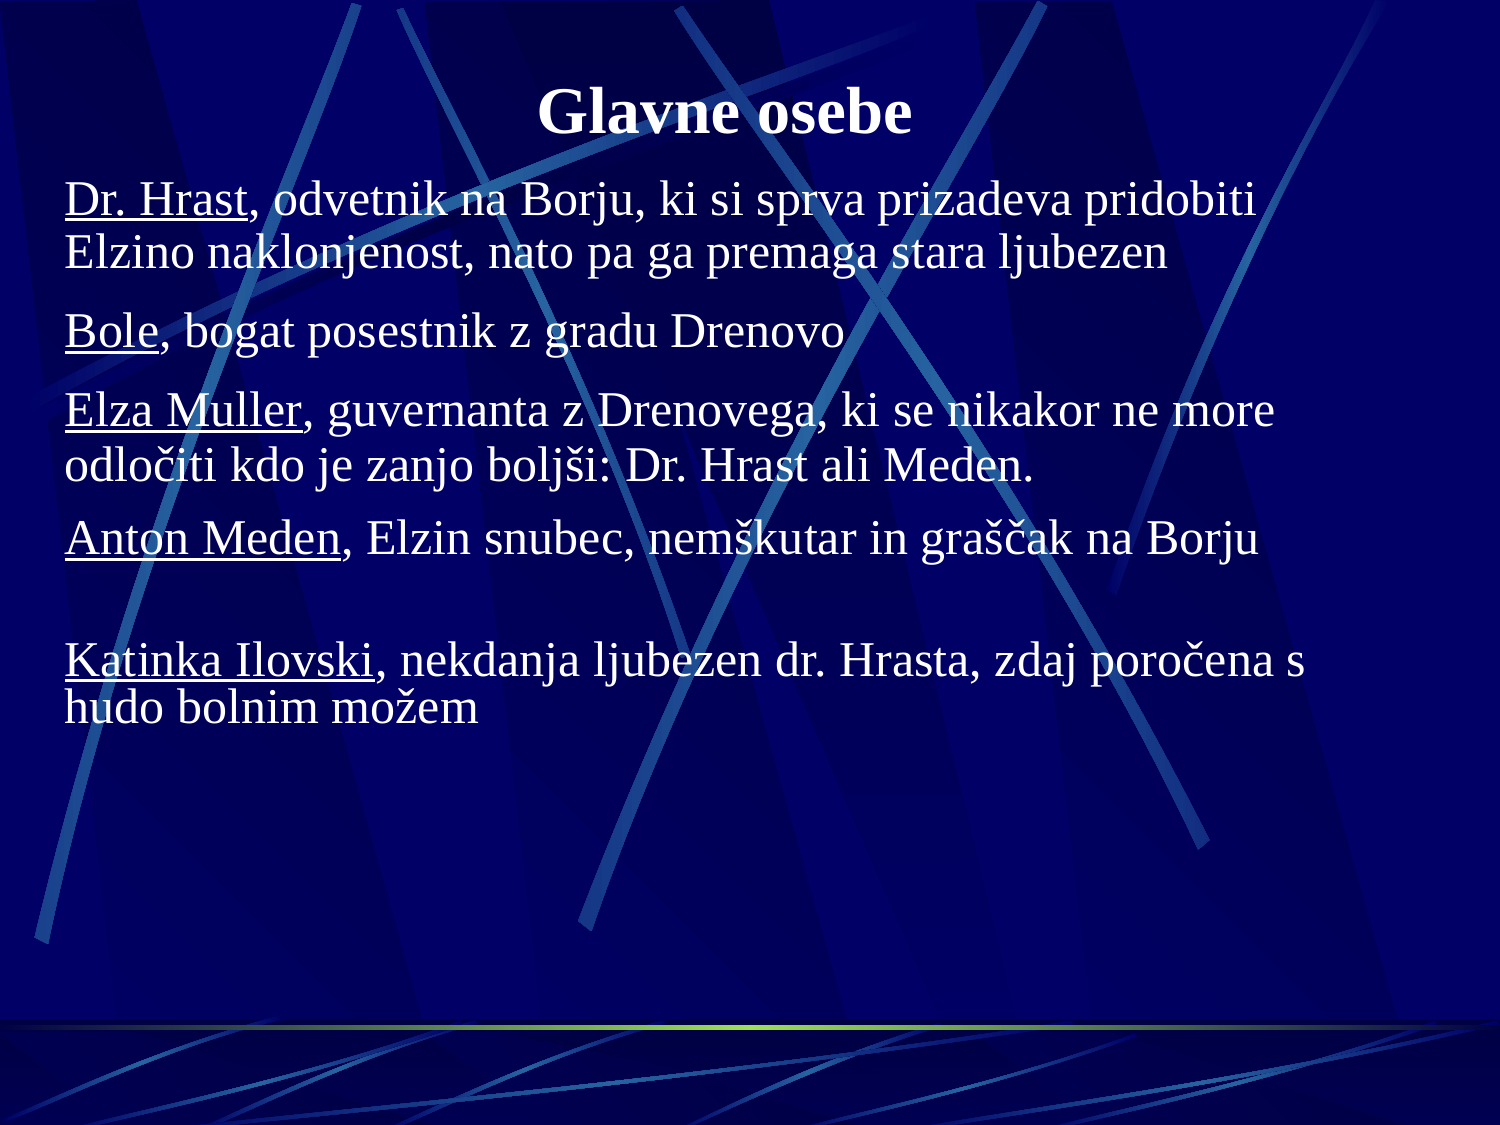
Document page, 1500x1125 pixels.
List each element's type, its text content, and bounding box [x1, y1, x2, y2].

text_box Glavne osebe Dr. Hrast, odvetnik na Borju, ki si sprva prizadeva pridobiti Elzino naklonjenost, nato pa ga premaga stara ljubezen Bole, bogat posestnik z gradu Drenovo Elza Muller, guvernanta z Drenovega, ki se nikakor ne more odločiti kdo je zanjo boljši: Dr. Hrast ali Meden. Anton Meden, Elzin snubec, nemškutar in graščak na Borju Katinka Ilovski, nekdanja ljubezen dr. Hrasta, zdaj poročena s hudo bolnim možem [49, 59, 1400, 826]
